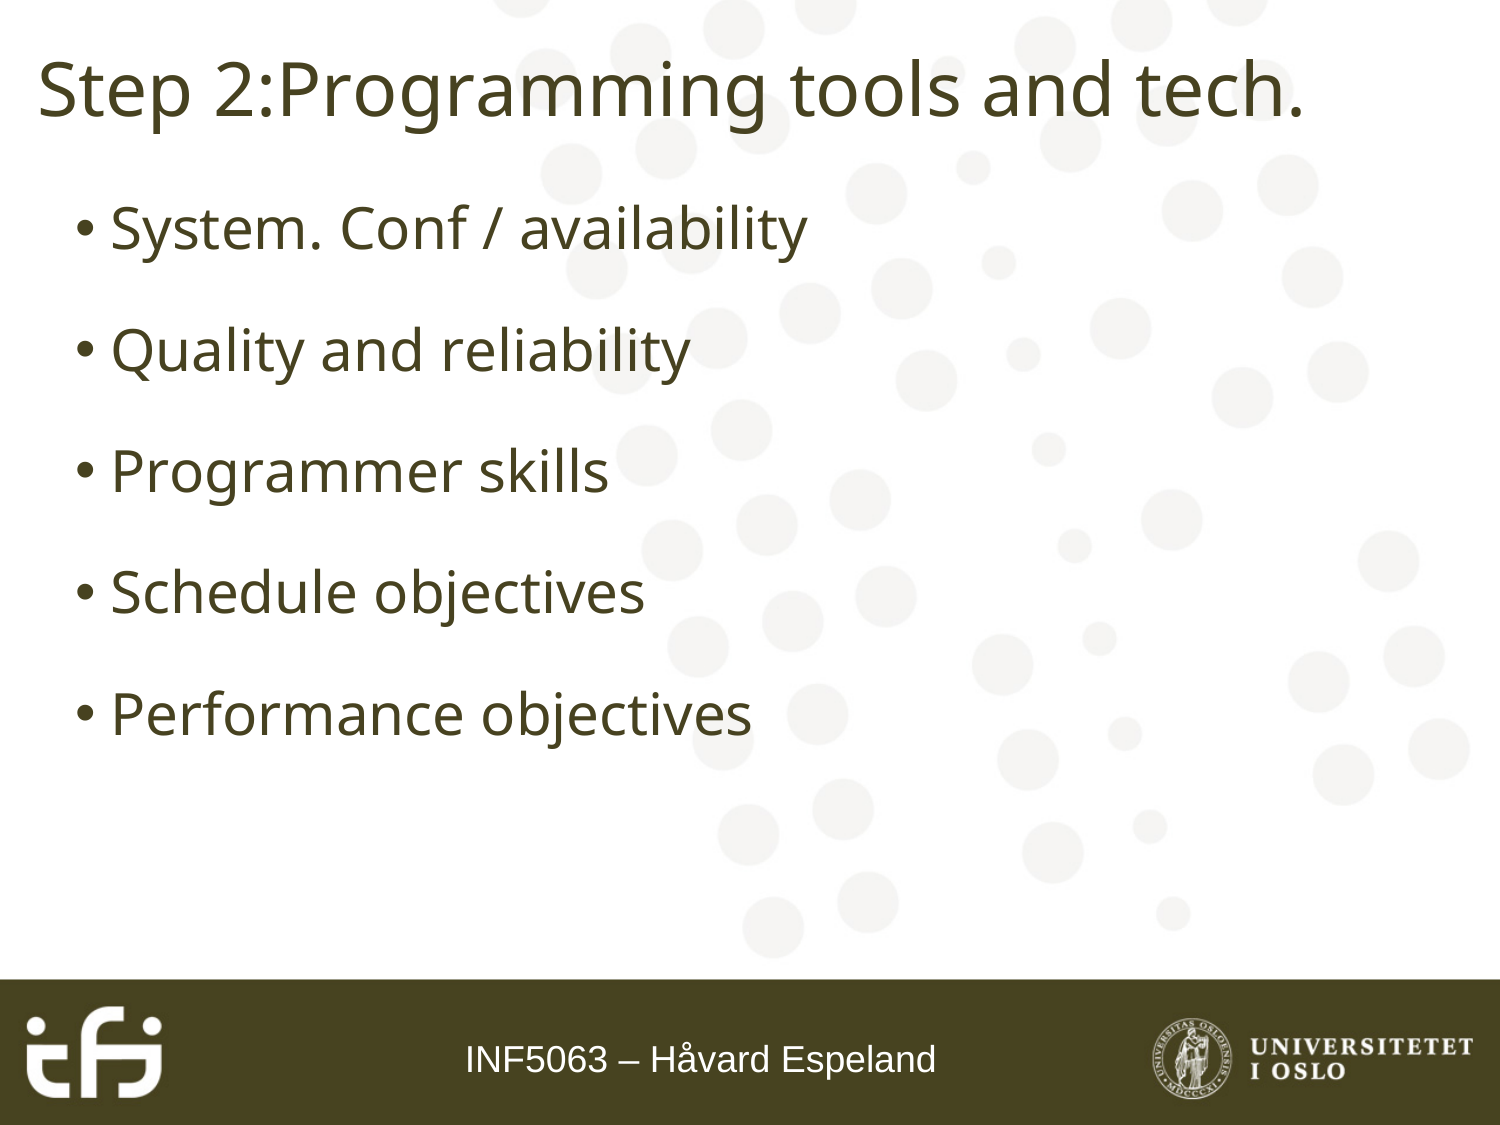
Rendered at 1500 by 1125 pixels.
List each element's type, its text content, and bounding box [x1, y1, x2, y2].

list System. Conf / availability Quality and reliability Programmer skills Schedule objectives Performance objectives [75, 187, 1426, 938]
picture [0, 0, 1500, 1125]
title Step 2:Programming tools and tech. [37, 34, 1500, 141]
